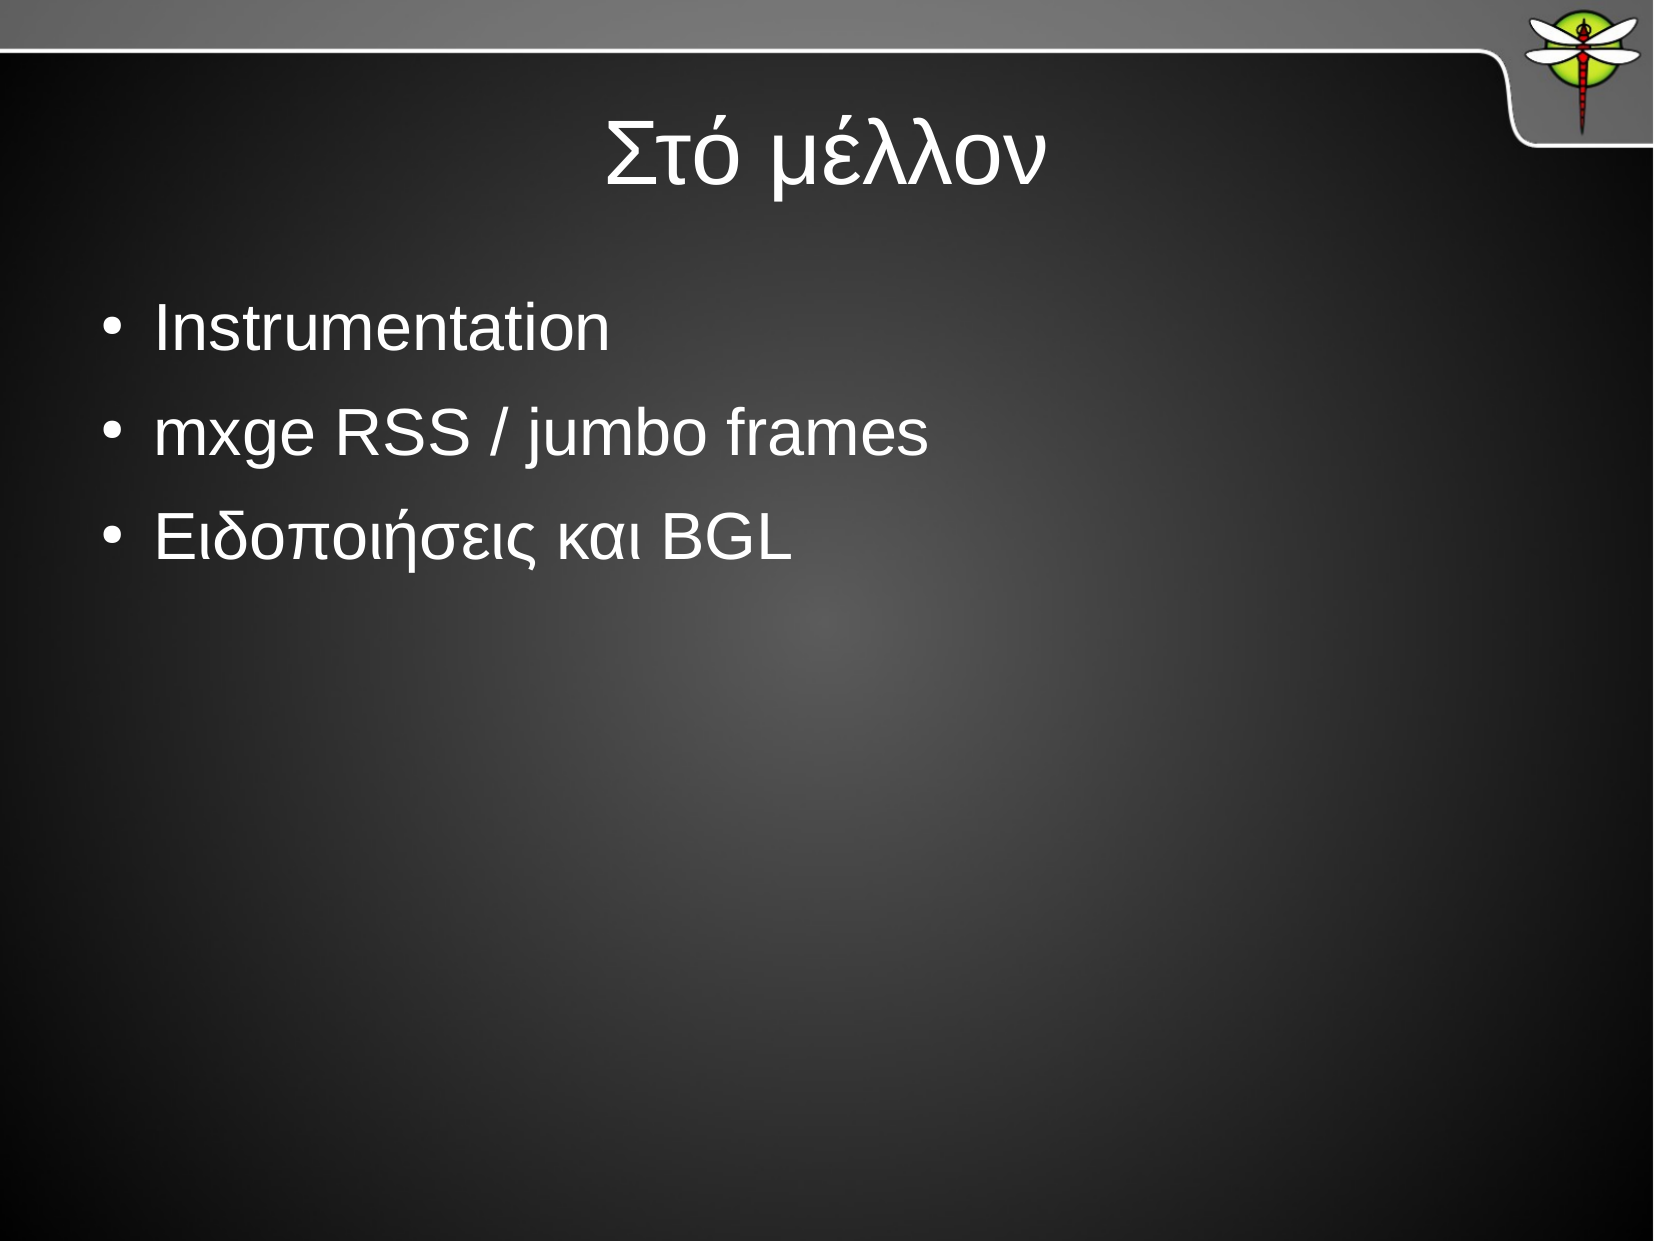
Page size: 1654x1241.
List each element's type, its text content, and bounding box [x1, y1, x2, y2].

list Instrumentation mxge RSS / jumbo frames Ειδοποιήσεις και BGL [82, 290, 1571, 1109]
picture [0, 0, 1654, 1241]
title Στό μέλλον [82, 49, 1571, 257]
